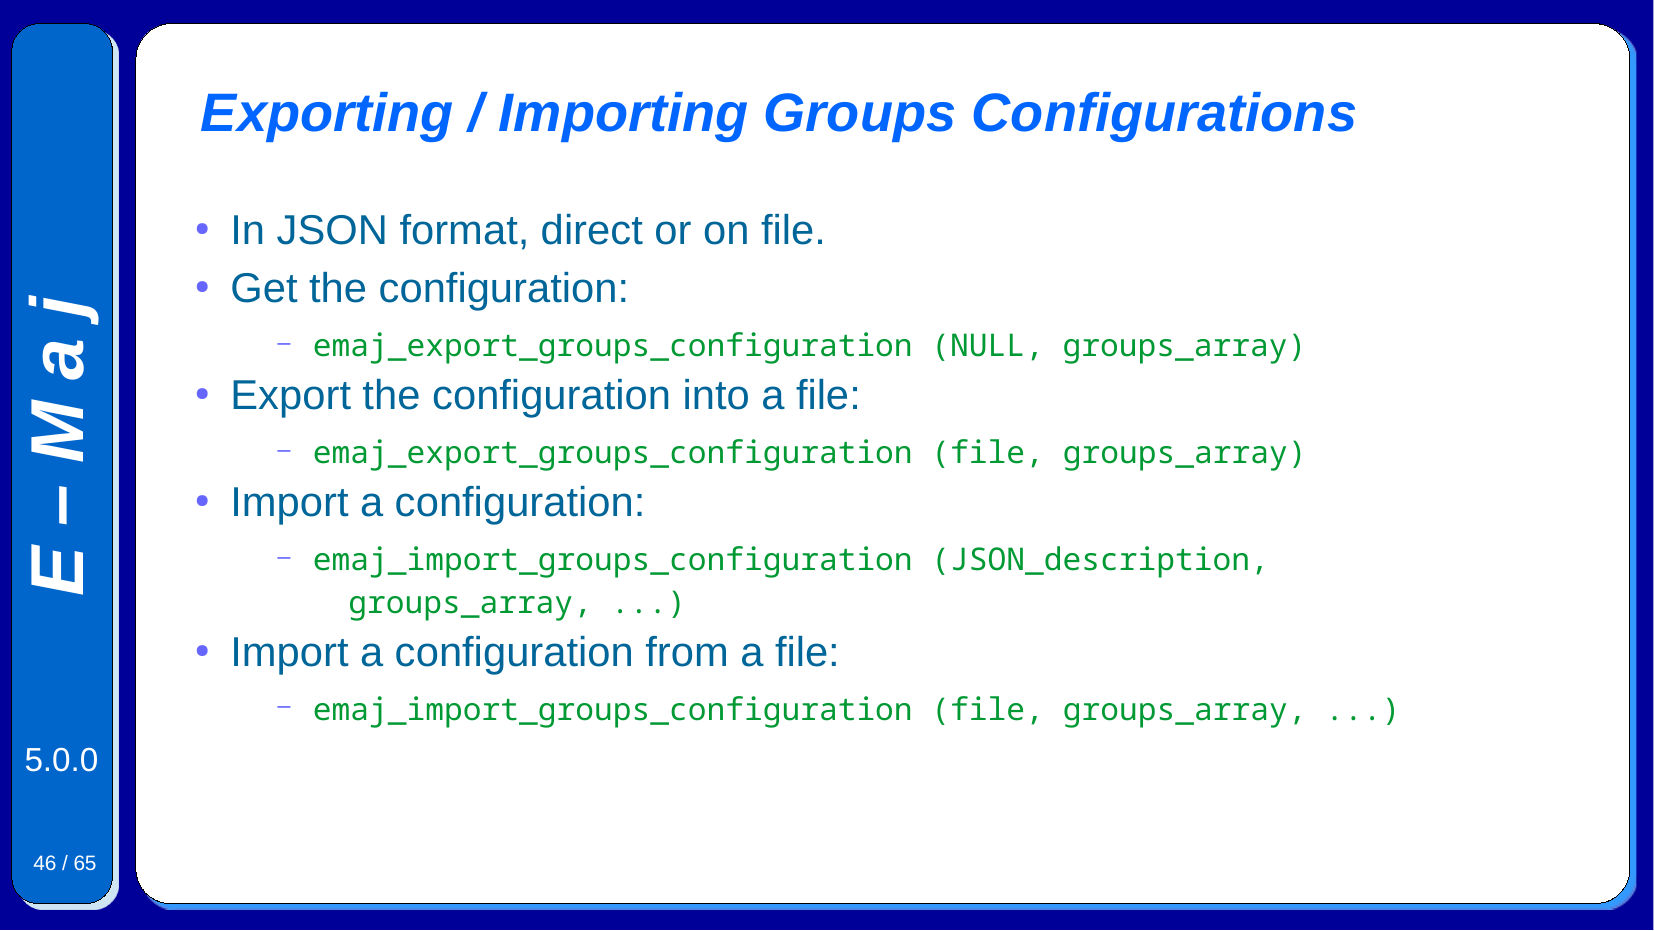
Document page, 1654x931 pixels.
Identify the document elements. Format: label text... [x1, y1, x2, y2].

list In JSON format, direct or on file. Get the configuration: emaj_export_groups_configuration (NULL, groups_array) Export the configuration into a file: emaj_export_groups_configuration (file, groups_array) Import a configuration: emaj_import_groups_configuration (JSON_description, groups_array, ...) Import a configuration from a file: emaj_import_groups_configuration (file, groups_array, ...) [177, 206, 1587, 827]
title Exporting / Importing Groups Configurations [200, 34, 1575, 191]
